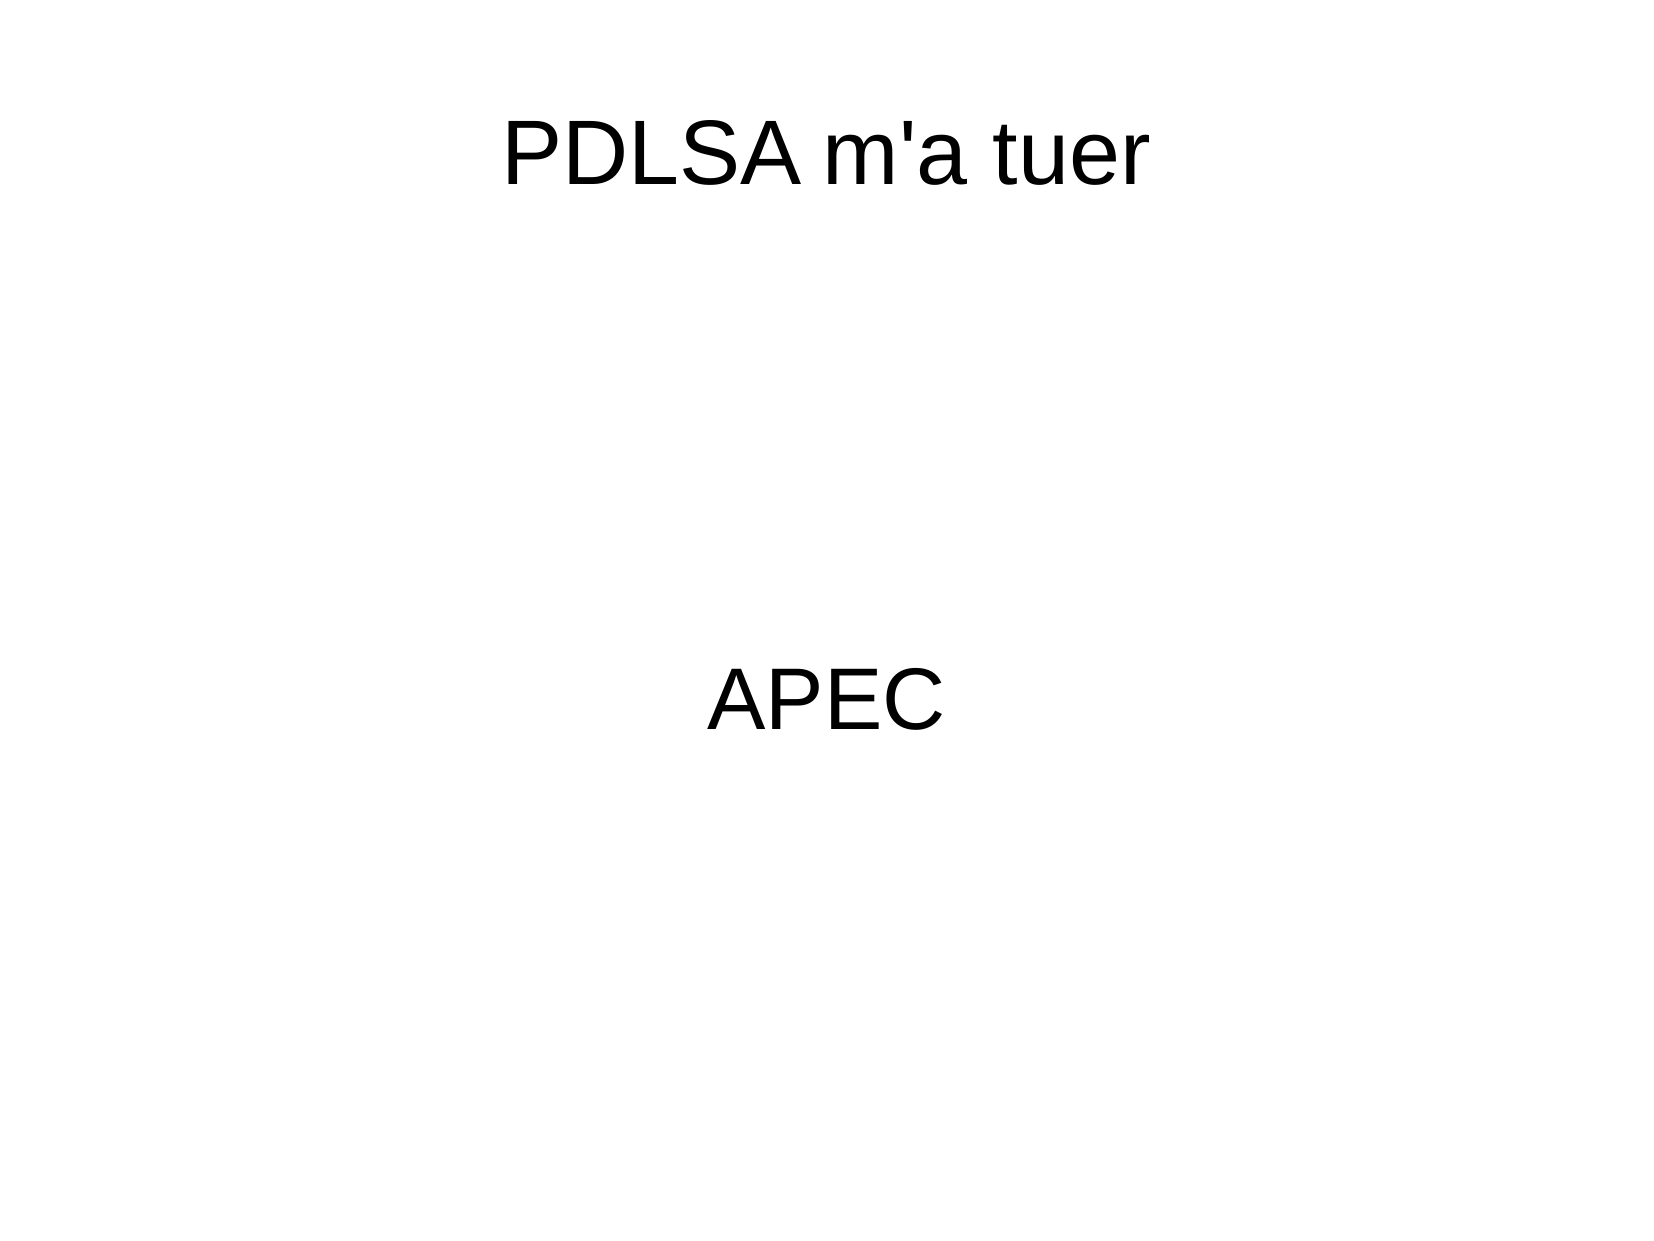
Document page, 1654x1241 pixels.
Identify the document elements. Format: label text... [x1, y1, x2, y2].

subtitle APEC [82, 297, 1571, 1102]
title PDLSA m'a tuer [82, 56, 1571, 250]
